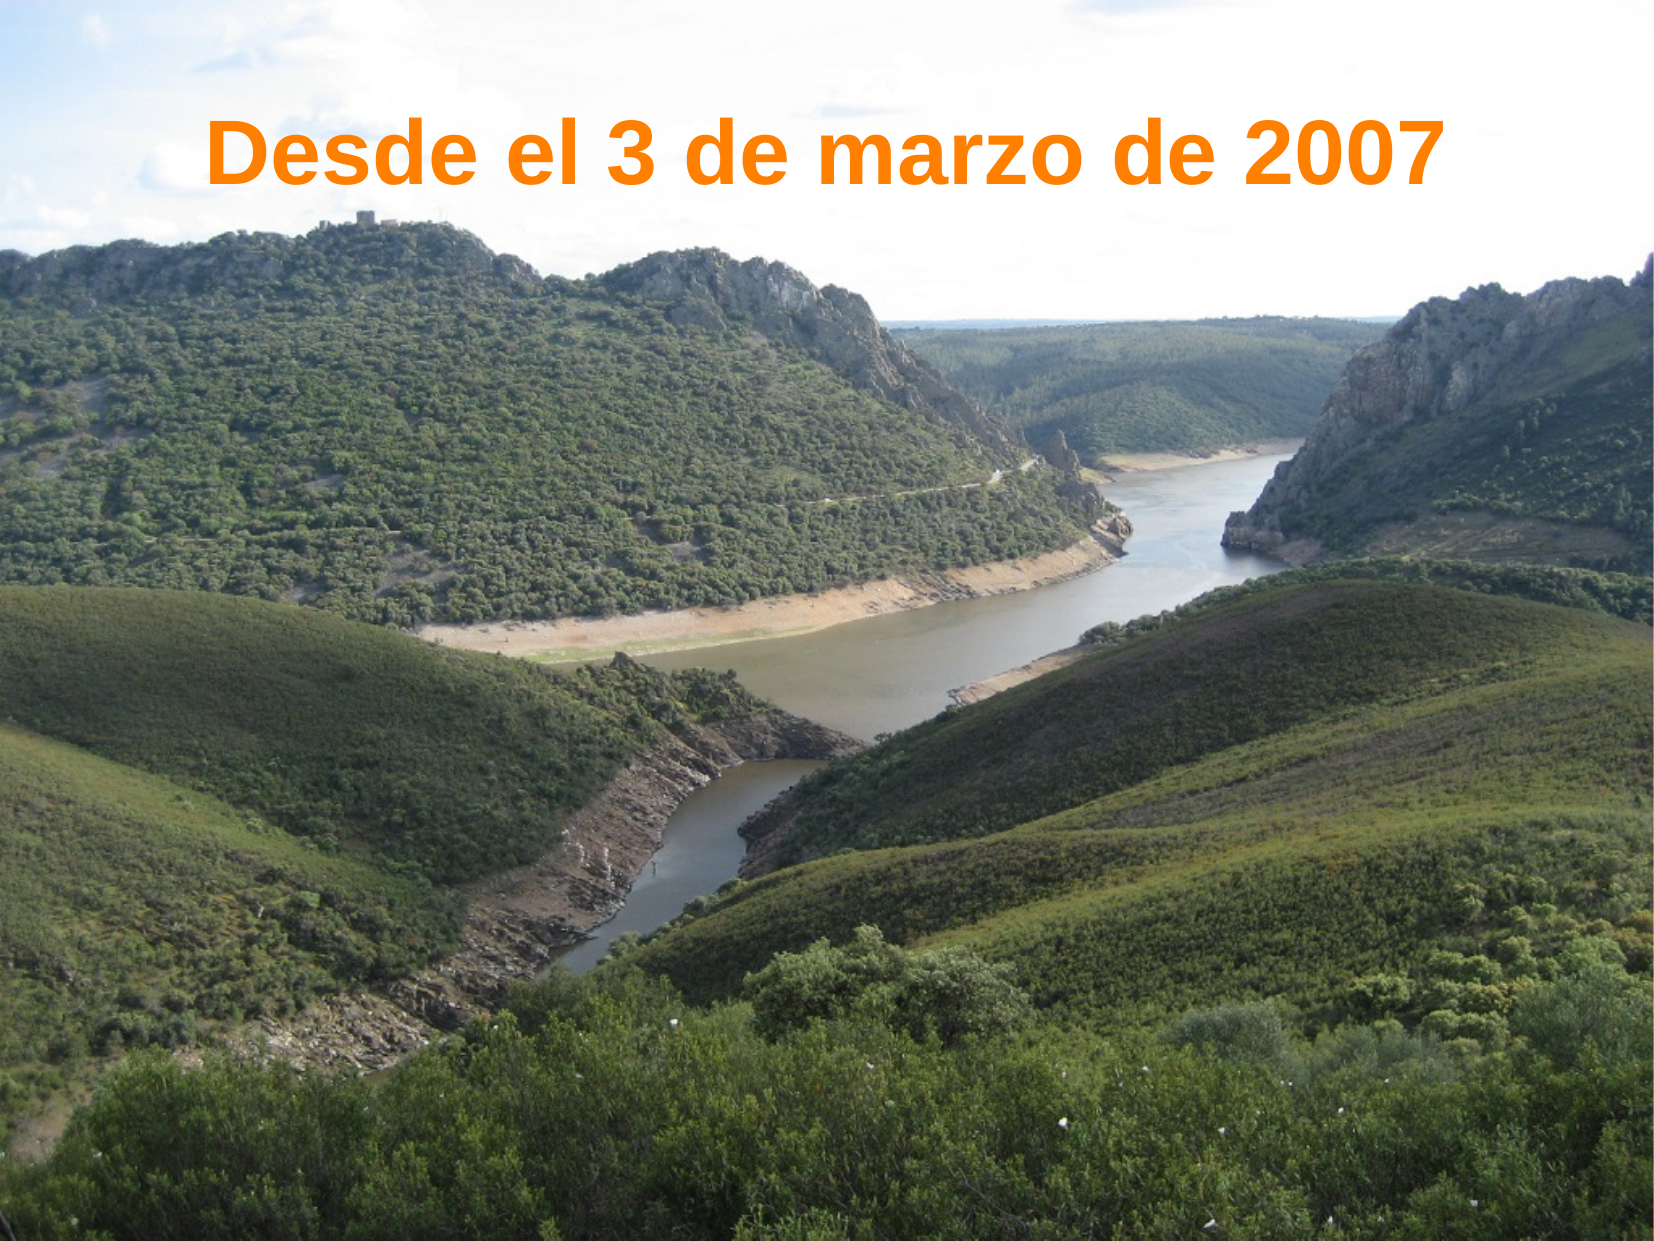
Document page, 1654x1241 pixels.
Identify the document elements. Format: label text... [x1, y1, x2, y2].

picture [0, 0, 1654, 1241]
title Desde el 3 de marzo de 2007 [82, 49, 1571, 257]
